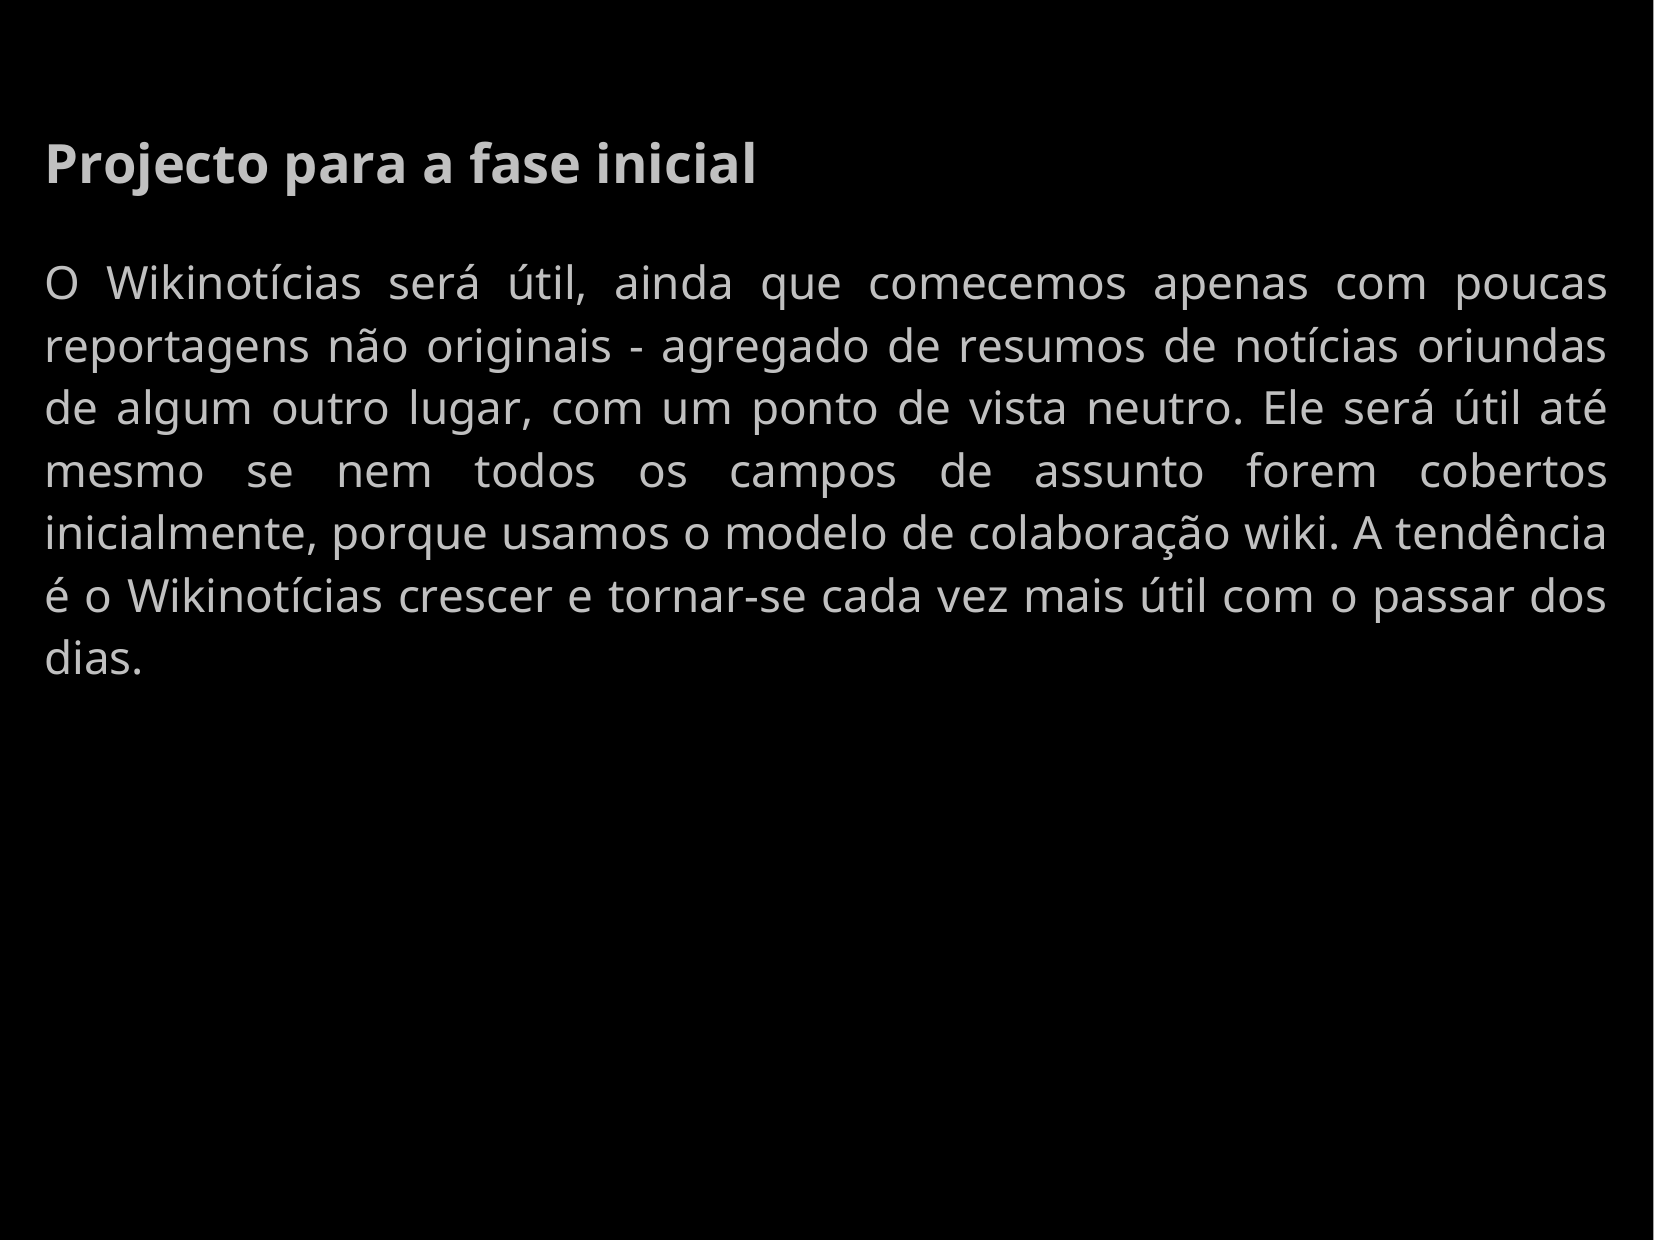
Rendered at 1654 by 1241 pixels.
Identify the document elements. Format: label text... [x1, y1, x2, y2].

text_box Projecto para a fase inicial O Wikinotícias será útil, ainda que comecemos apenas com poucas reportagens não originais - agregado de resumos de notícias oriundas de algum outro lugar, com um ponto de vista neutro. Ele será útil até mesmo se nem todos os campos de assunto forem cobertos inicialmente, porque usamos o modelo de colaboração wiki. A tendência é o Wikinotícias crescer e tornar-se cada vez mais útil com o passar dos dias. [29, 118, 1625, 1241]
